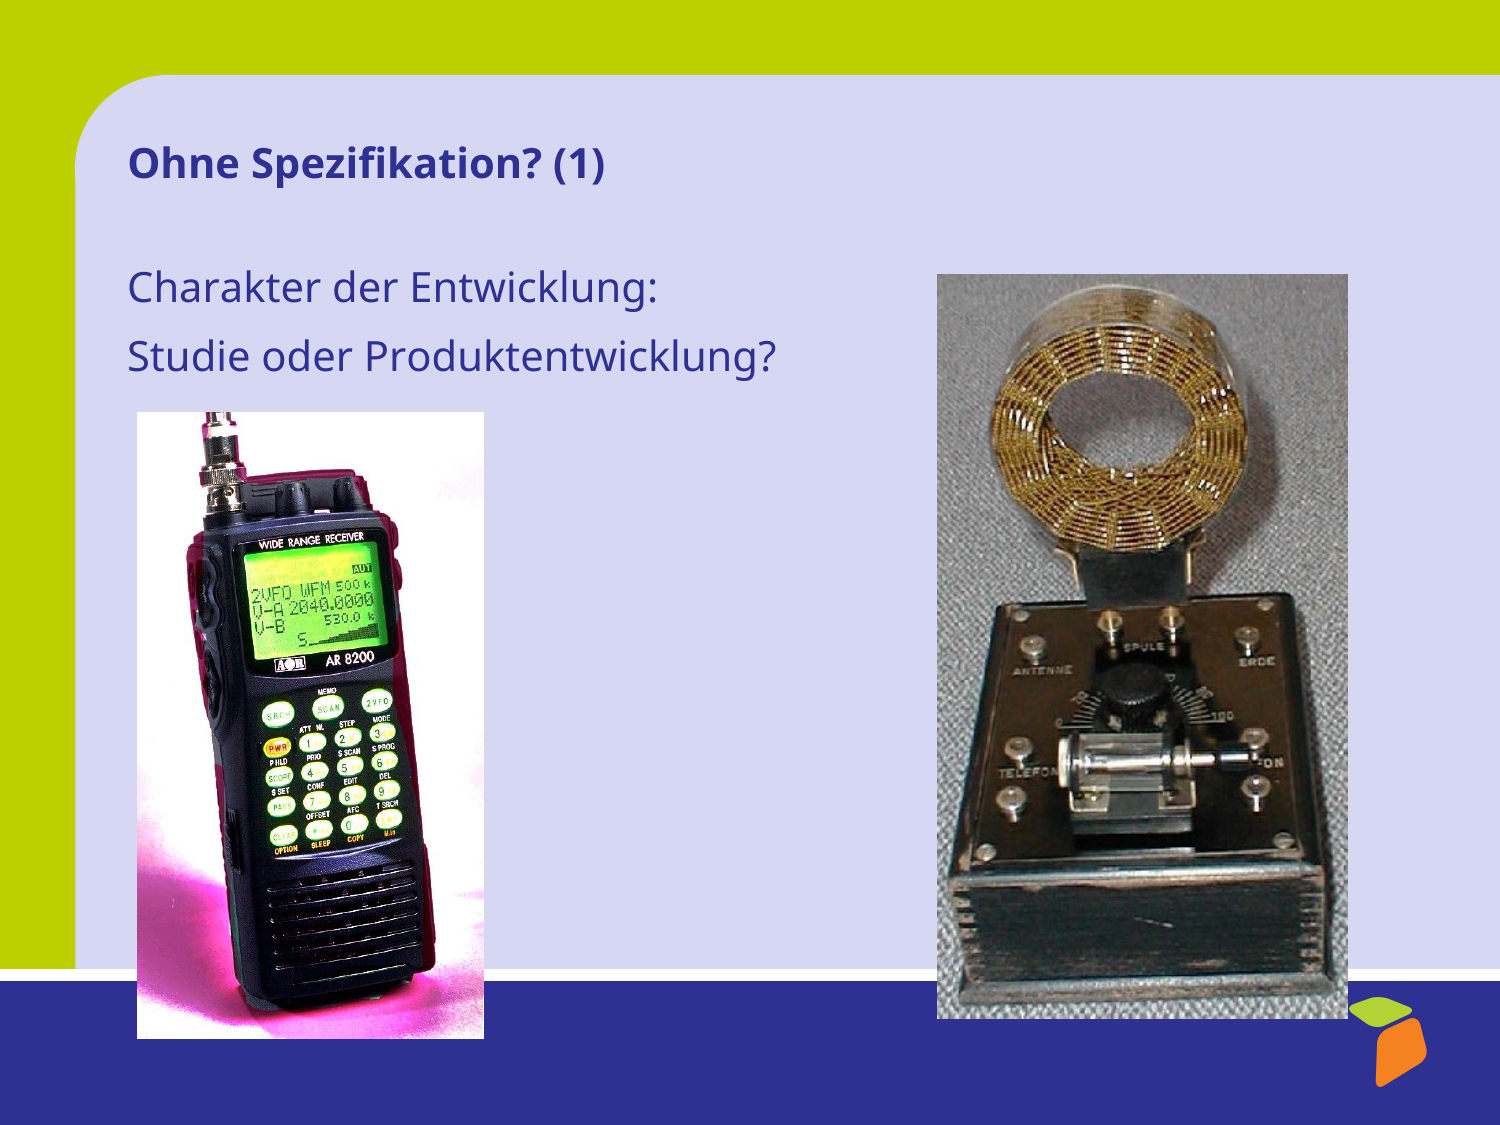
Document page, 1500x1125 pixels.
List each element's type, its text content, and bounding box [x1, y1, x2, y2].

title Ohne Spezifikation? (1) [112, 112, 1388, 213]
picture [0, 274, 1500, 1125]
list Charakter der Entwicklung: Studie oder Produktentwicklung? [112, 249, 913, 463]
